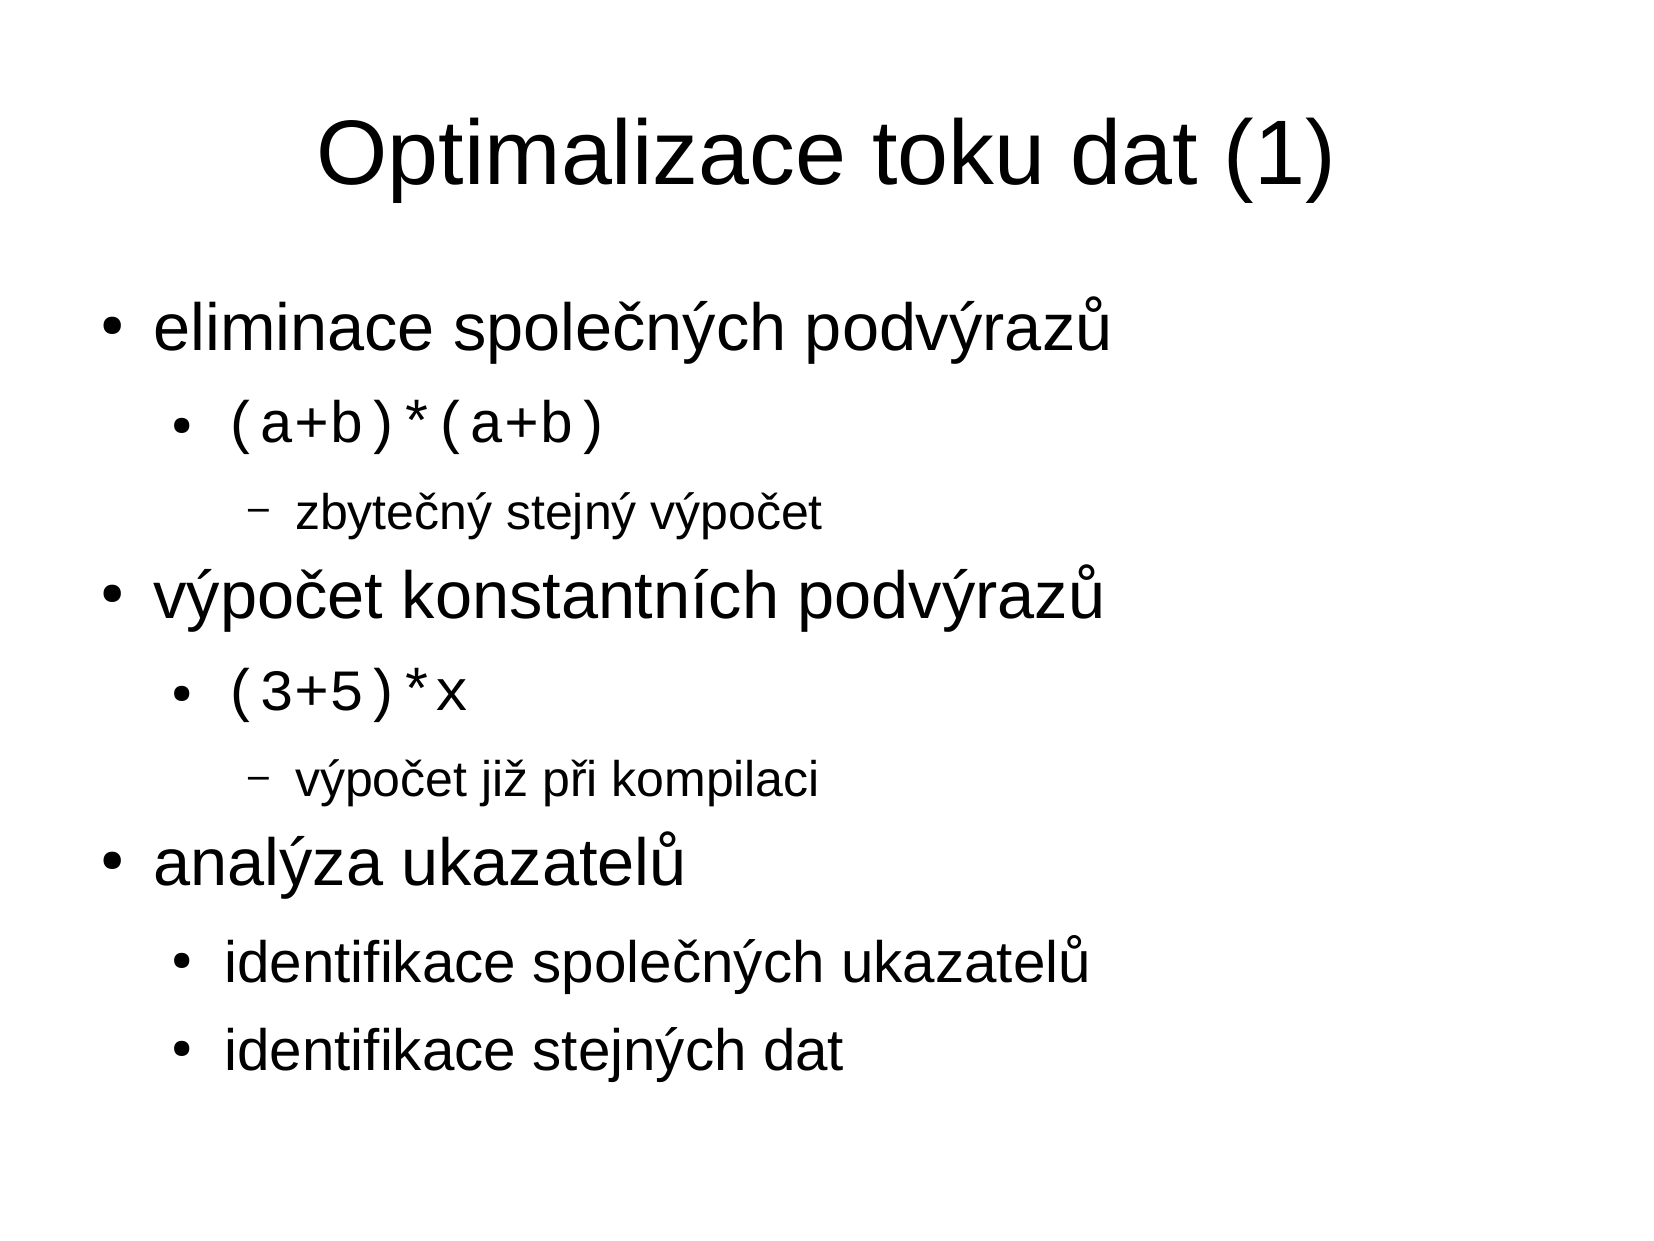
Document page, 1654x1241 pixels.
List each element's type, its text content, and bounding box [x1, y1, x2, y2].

list eliminace společných podvýrazů (a+b)*(a+b) zbytečný stejný výpočet výpočet konstantních podvýrazů (3+5)*x výpočet již při kompilaci analýza ukazatelů identifikace společných ukazatelů identifikace stejných dat [82, 290, 1571, 1094]
title Optimalizace toku dat (1) [82, 56, 1571, 250]
